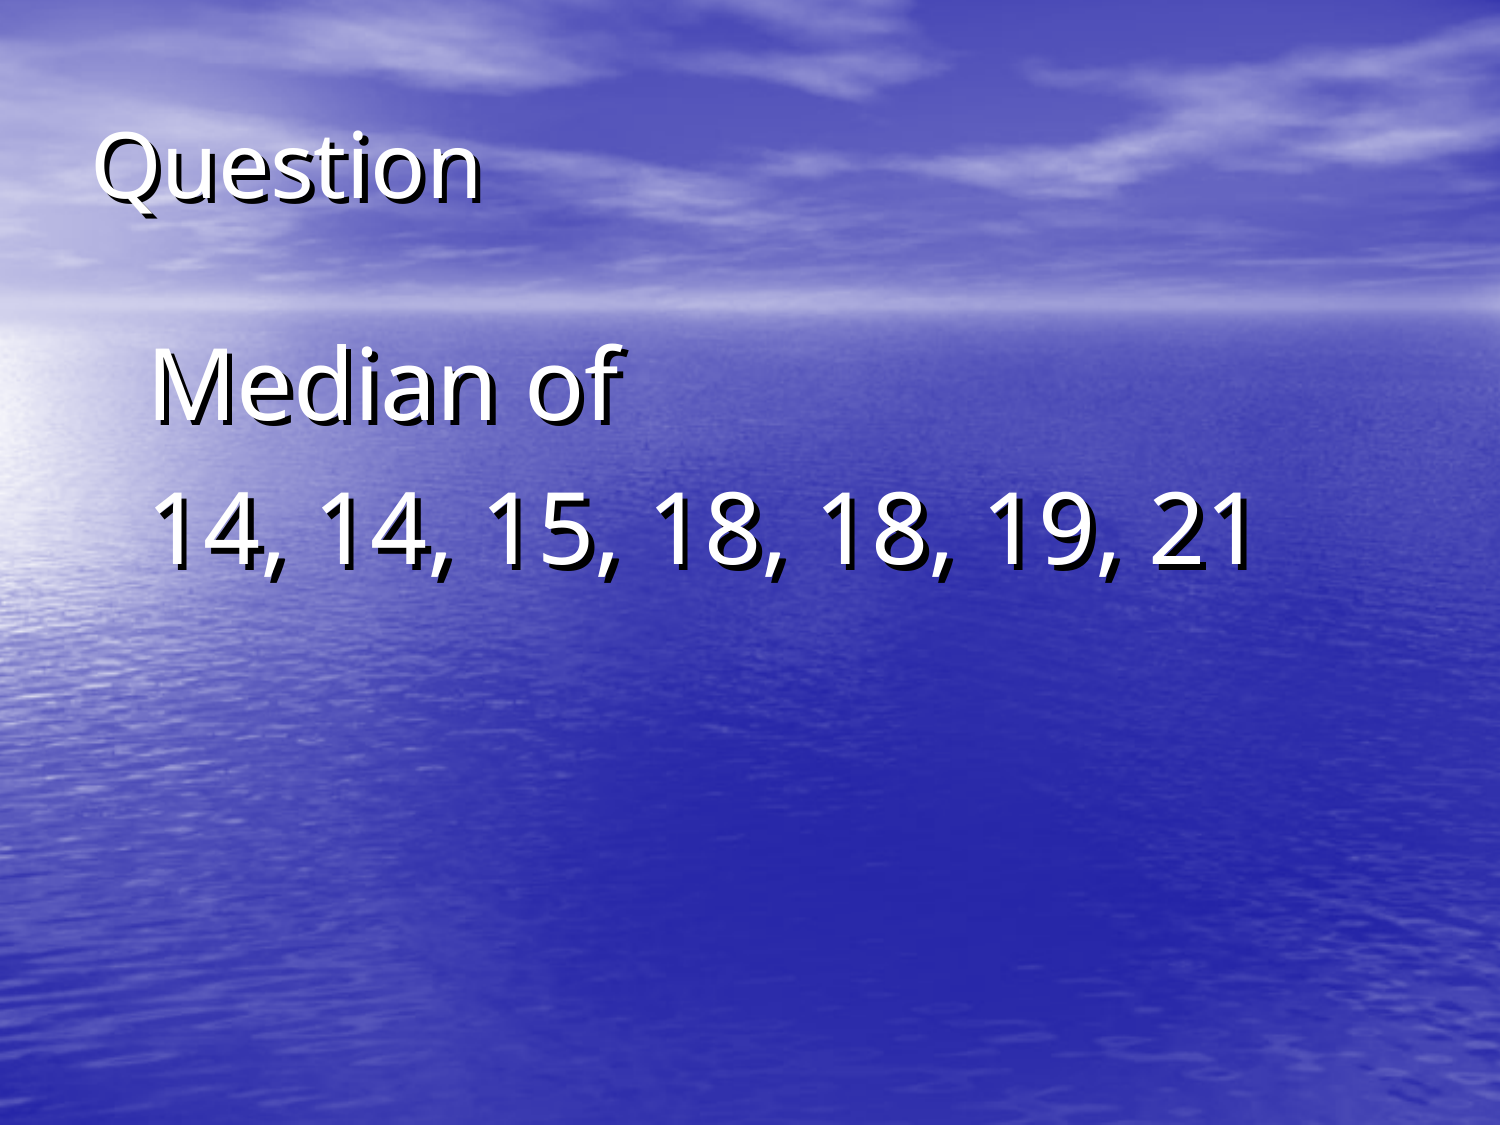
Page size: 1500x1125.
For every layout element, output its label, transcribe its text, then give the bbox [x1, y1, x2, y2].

title Question [75, 47, 1426, 275]
list Median of 14, 14, 15, 18, 18, 19, 21 [75, 312, 1426, 988]
picture [0, 0, 1500, 1125]
